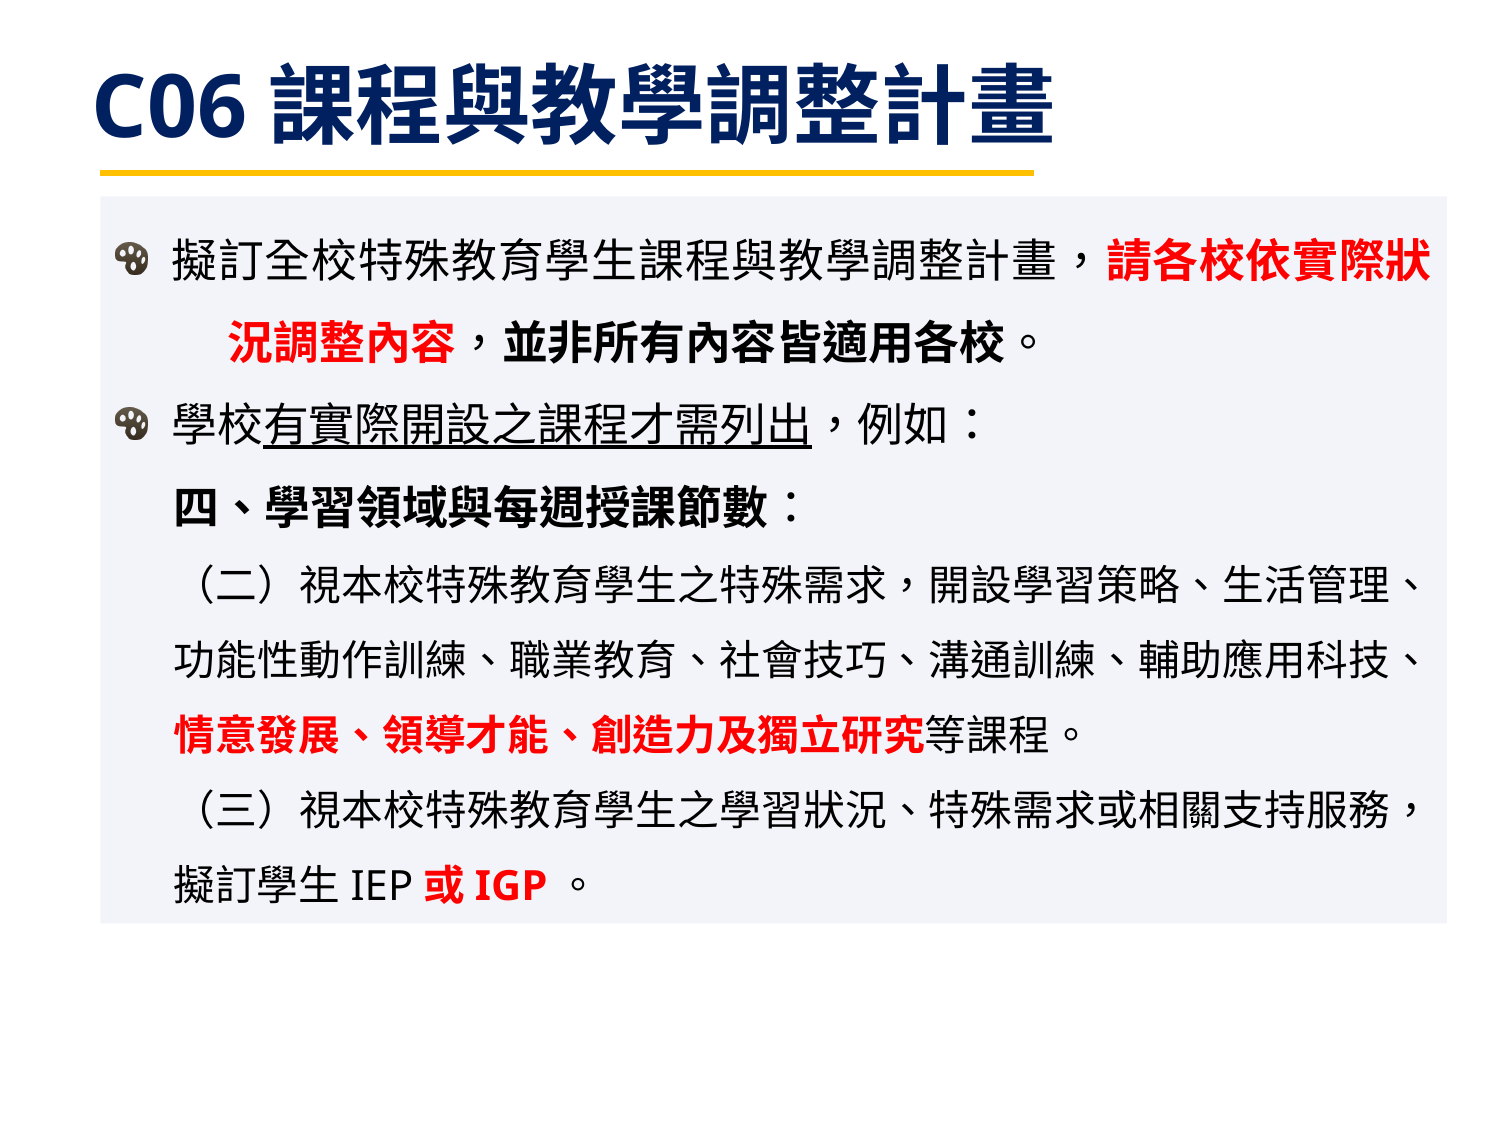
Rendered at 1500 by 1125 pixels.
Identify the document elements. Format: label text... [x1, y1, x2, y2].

text_box 擬訂全校特殊教育學生課程與教學調整計畫，請各校依實際狀況調整內容，並非所有內容皆適用各校。 學校有實際開設之課程才需列出，例如： 四、學習領域與每週授課節數： （二）視本校特殊教育學生之特殊需求，開設學習策略、生活管理、功能性動作訓練、職業教育、社會技巧、溝通訓練、輔助應用科技、情意發展、領導才能、創造力及獨立研究等課程。 （三）視本校特殊教育學生之學習狀況、特殊需求或相關支持服務，擬訂學生IEP或IGP。 [100, 196, 1447, 924]
text_box C06課程與教學調整計畫 [76, 42, 1067, 164]
